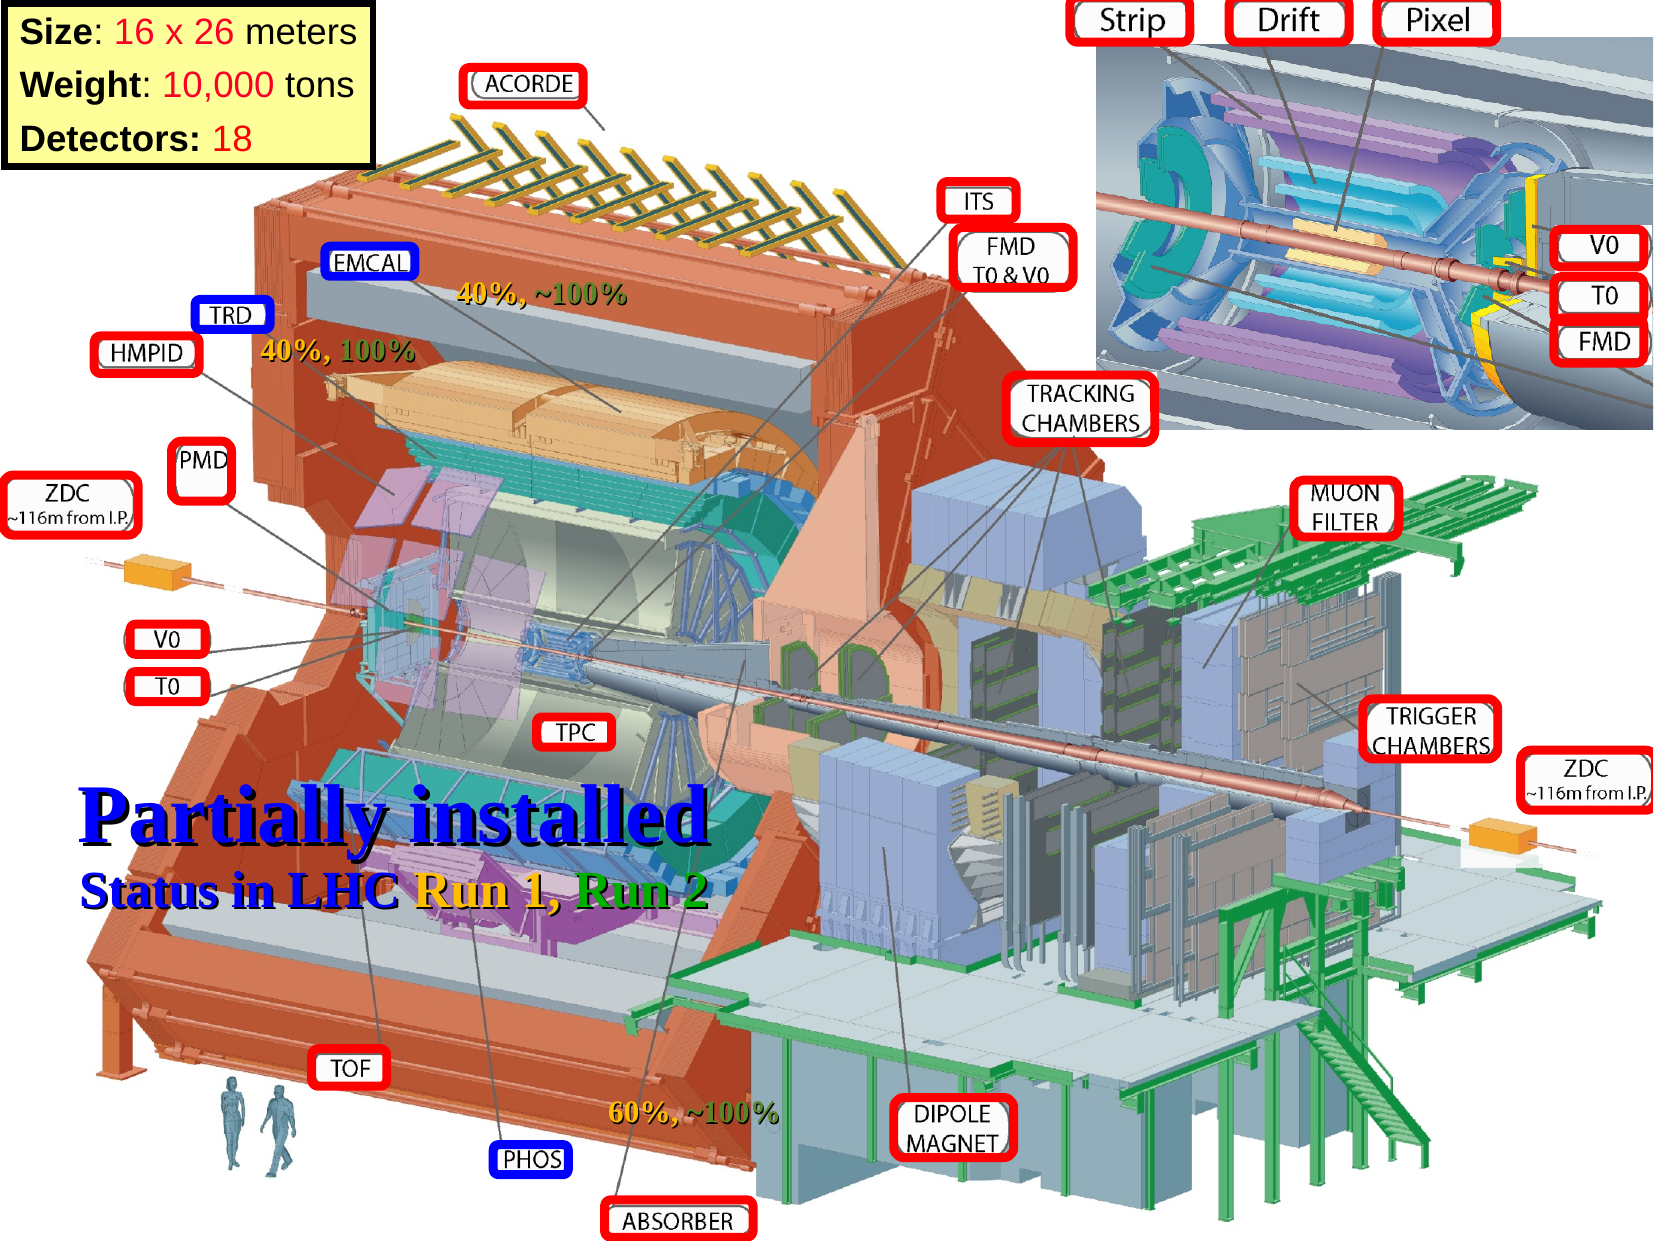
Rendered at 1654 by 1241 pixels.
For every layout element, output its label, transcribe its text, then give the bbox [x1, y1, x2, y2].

picture [1234, 2, 1344, 37]
picture [8, 480, 133, 530]
picture [610, 1205, 748, 1232]
text_box [1112, 430, 1653, 476]
picture [0, 0, 1654, 1241]
text_box Size: 16 x 26 meters Weight: 10,000 tons Detectors: 18 [4, 3, 373, 167]
text_box 60%, ~100% [562, 1087, 827, 1138]
text_box Partially installed Status in LHC Run 1, Run 2 [0, 761, 788, 926]
picture [1075, 2, 1185, 37]
text_box 40%, ~100% [410, 268, 675, 318]
picture [1382, 2, 1492, 37]
text_box 40%, 100% [245, 325, 433, 376]
picture [468, 72, 578, 100]
